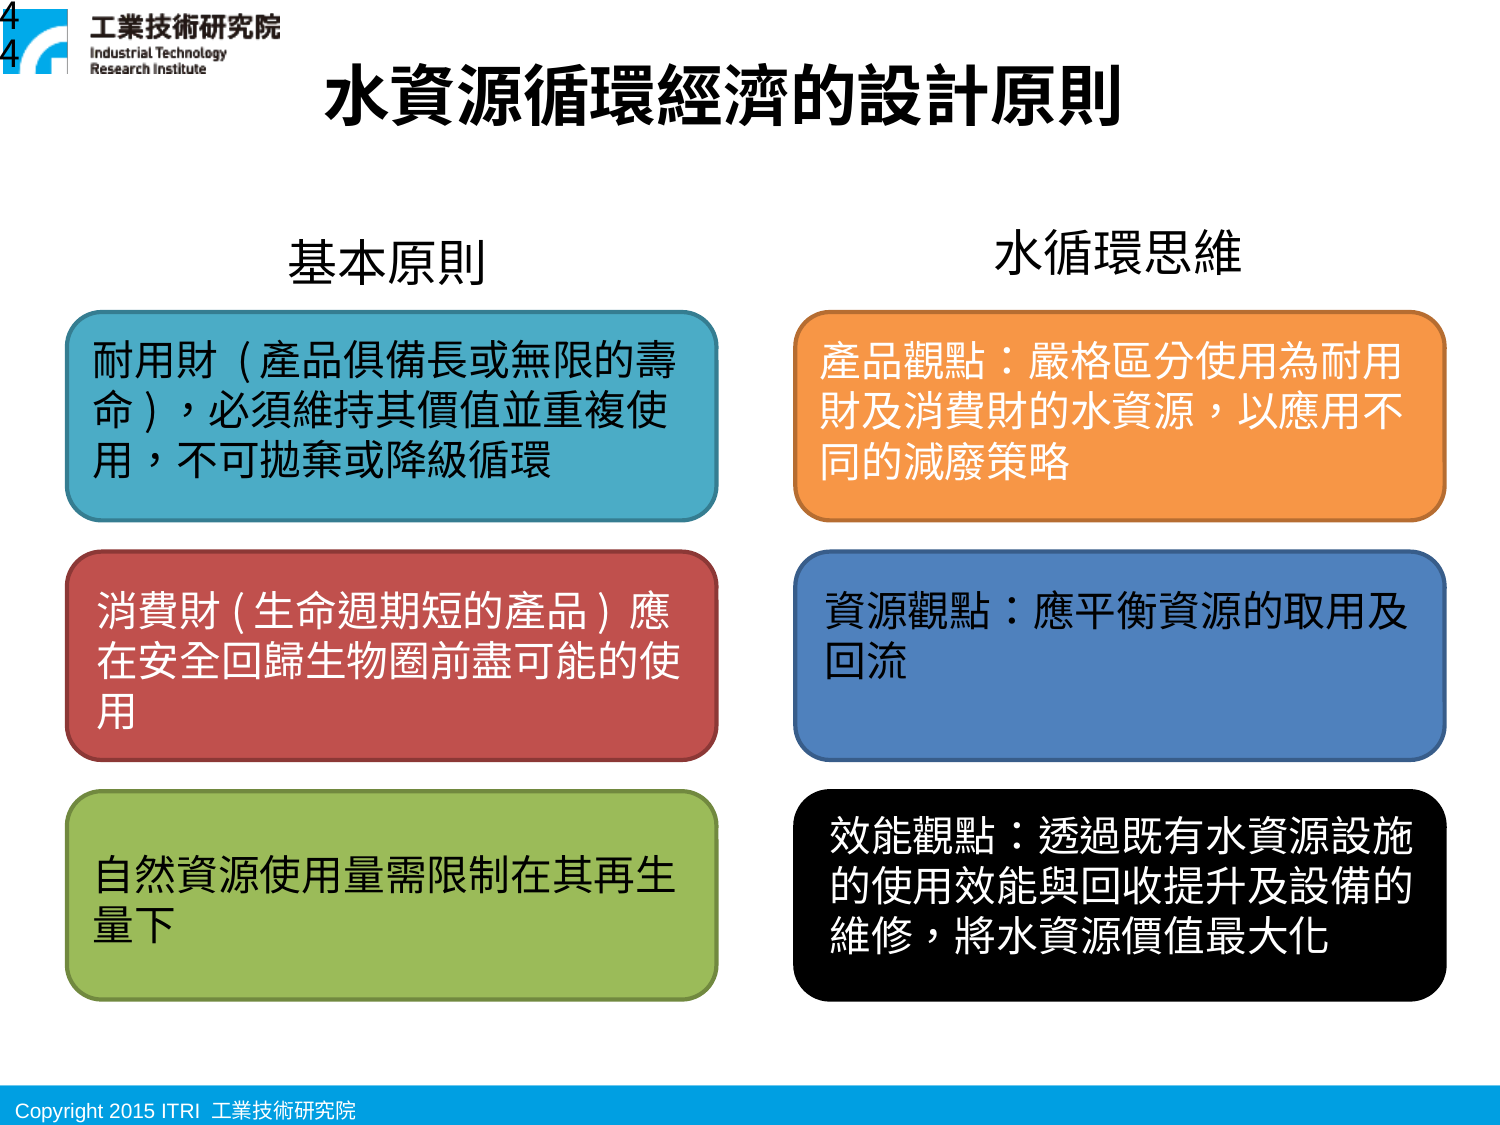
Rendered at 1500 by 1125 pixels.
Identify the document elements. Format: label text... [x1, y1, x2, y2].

text_box 基本原則 [272, 223, 503, 300]
picture [19, 9, 280, 74]
text_box 耐用財 (產品俱備長或無限的壽命)，必須維持其價值並重複使用，不可拋棄或降級循環 [78, 326, 709, 492]
text_box [66, 551, 717, 760]
text_box [66, 791, 717, 1000]
text_box 產品觀點：嚴格區分使用為耐用財及消費財的水資源，以應用不同的減廢策略 [804, 327, 1435, 494]
text_box 水循環思維 [978, 213, 1259, 289]
title 水資源循環經濟的設計原則 [183, 31, 1265, 156]
text_box [795, 311, 1445, 521]
text_box 消費財(生命週期短的產品) 應在安全回歸生物圈前盡可能的使用 [81, 576, 712, 743]
text_box 自然資源使用量需限制在其再生量下 [78, 841, 709, 957]
text_box 效能觀點：透過既有水資源設施的使用效能與回收提升及設備的維修，將水資源價值最大化 [814, 801, 1445, 968]
text_box [795, 551, 1445, 760]
text_box [795, 791, 1445, 1000]
text_box [66, 311, 717, 521]
text_box 資源觀點：應平衡資源的取用及回流 [809, 576, 1441, 693]
